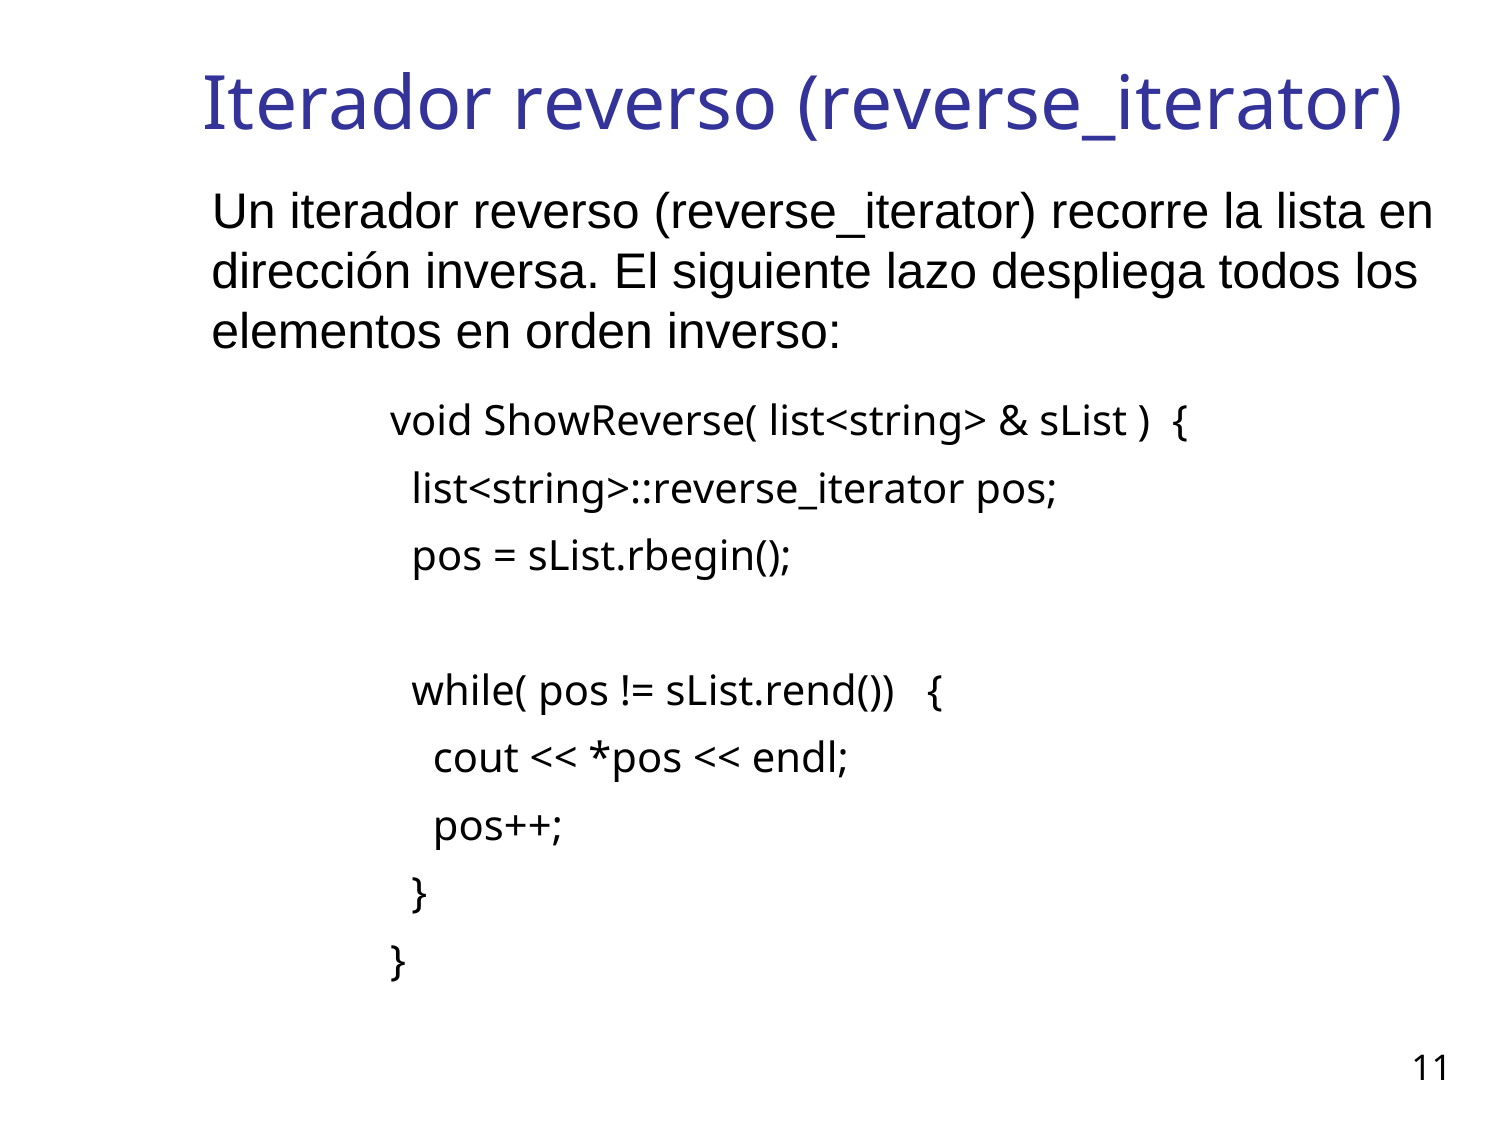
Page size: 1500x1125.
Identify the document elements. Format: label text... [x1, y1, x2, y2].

list void ShowReverse( list<string> & sList )‏ { list<string>::reverse_iterator pos; pos = sList.rbegin(); while( pos != sList.rend())‏ { cout << *pos << endl; pos++; } } [374, 383, 1463, 1053]
title Iterador reverso (reverse_iterator)‏ [187, 0, 1466, 160]
text_box Un iterador reverso (reverse_iterator) recorre la lista en dirección inversa. El siguiente lazo despliega todos los elementos en orden inverso: [187, 171, 1463, 367]
